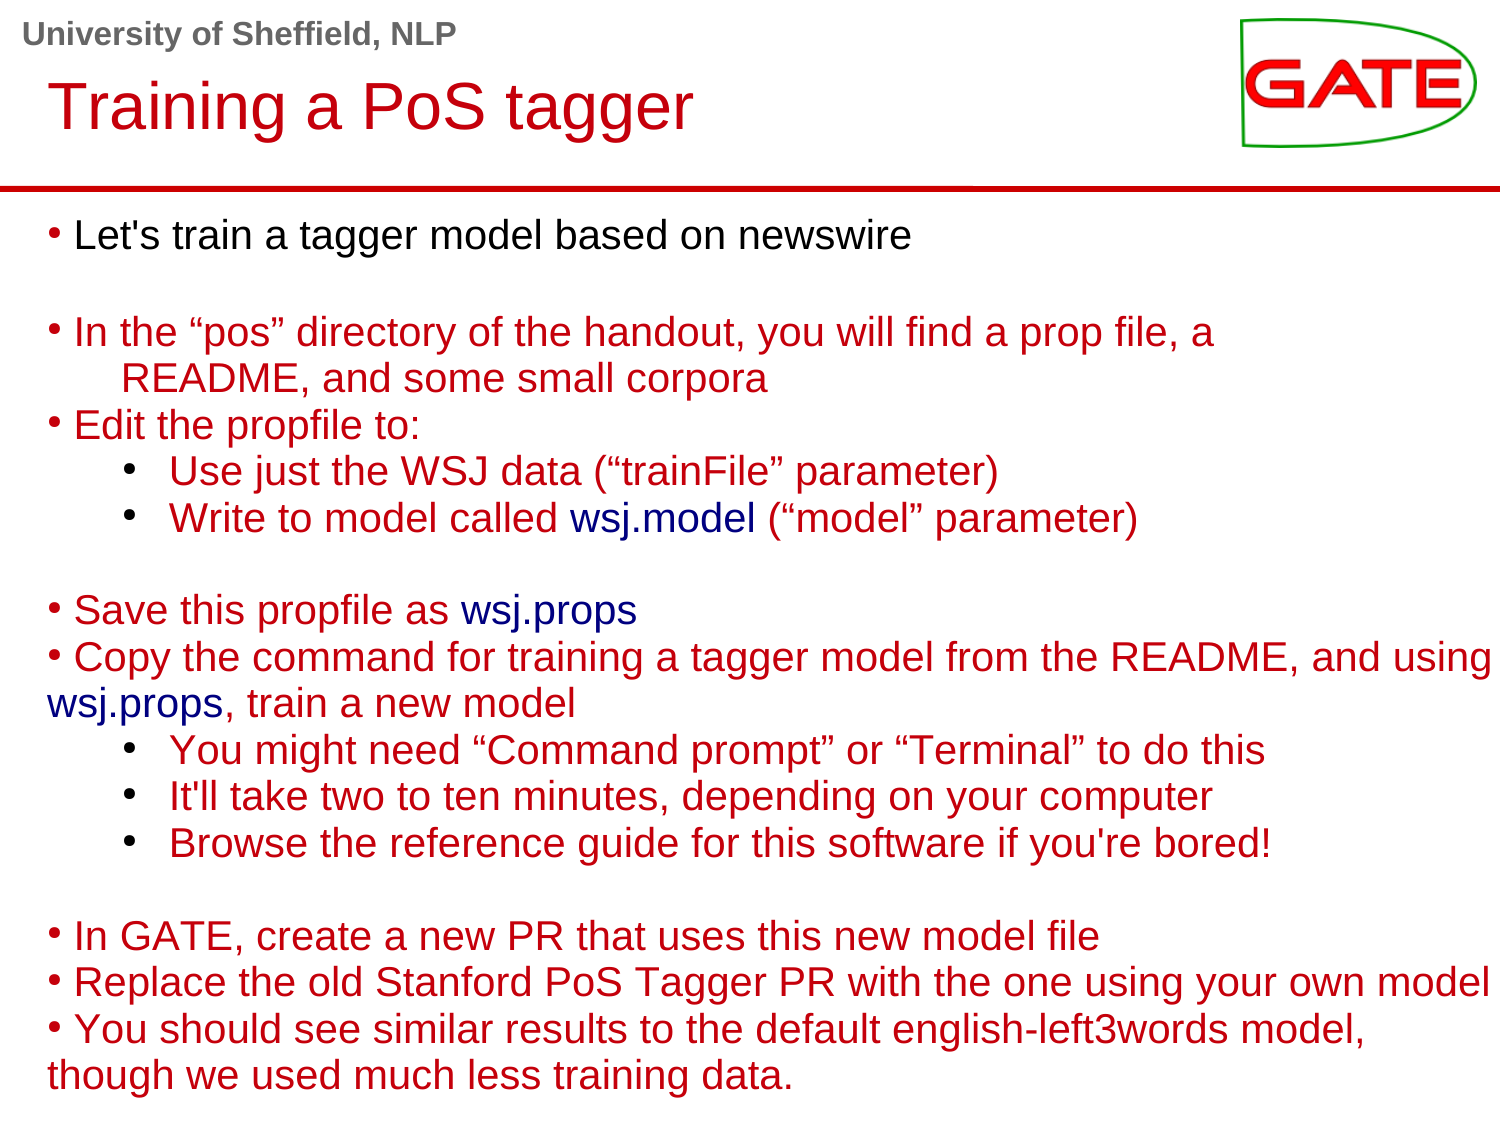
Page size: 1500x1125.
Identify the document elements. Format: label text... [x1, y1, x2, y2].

text_box Training a PoS tagger [47, 47, 1267, 168]
text_box Let's train a tagger model based on newswire In the “pos” directory of the handout, you will find a prop file, a README, and some small corpora Edit the propfile to: Use just the WSJ data (“trainFile” parameter) Write to model called wsj.model (“model” parameter) Save this propfile as wsj.props Copy the command for training a tagger model from the README, and using wsj.props, train a new model You might need “Command prompt” or “Terminal” to do this It'll take two to ten minutes, depending on your computer Browse the reference guide for this software if you're bored! In GATE, create a new PR that uses this new model file Replace the old Stanford PoS Tagger PR with the one using your own model You should see similar results to the default english-left3words model, though we used much less training data. [47, 212, 1500, 1063]
picture [1240, 18, 1477, 148]
